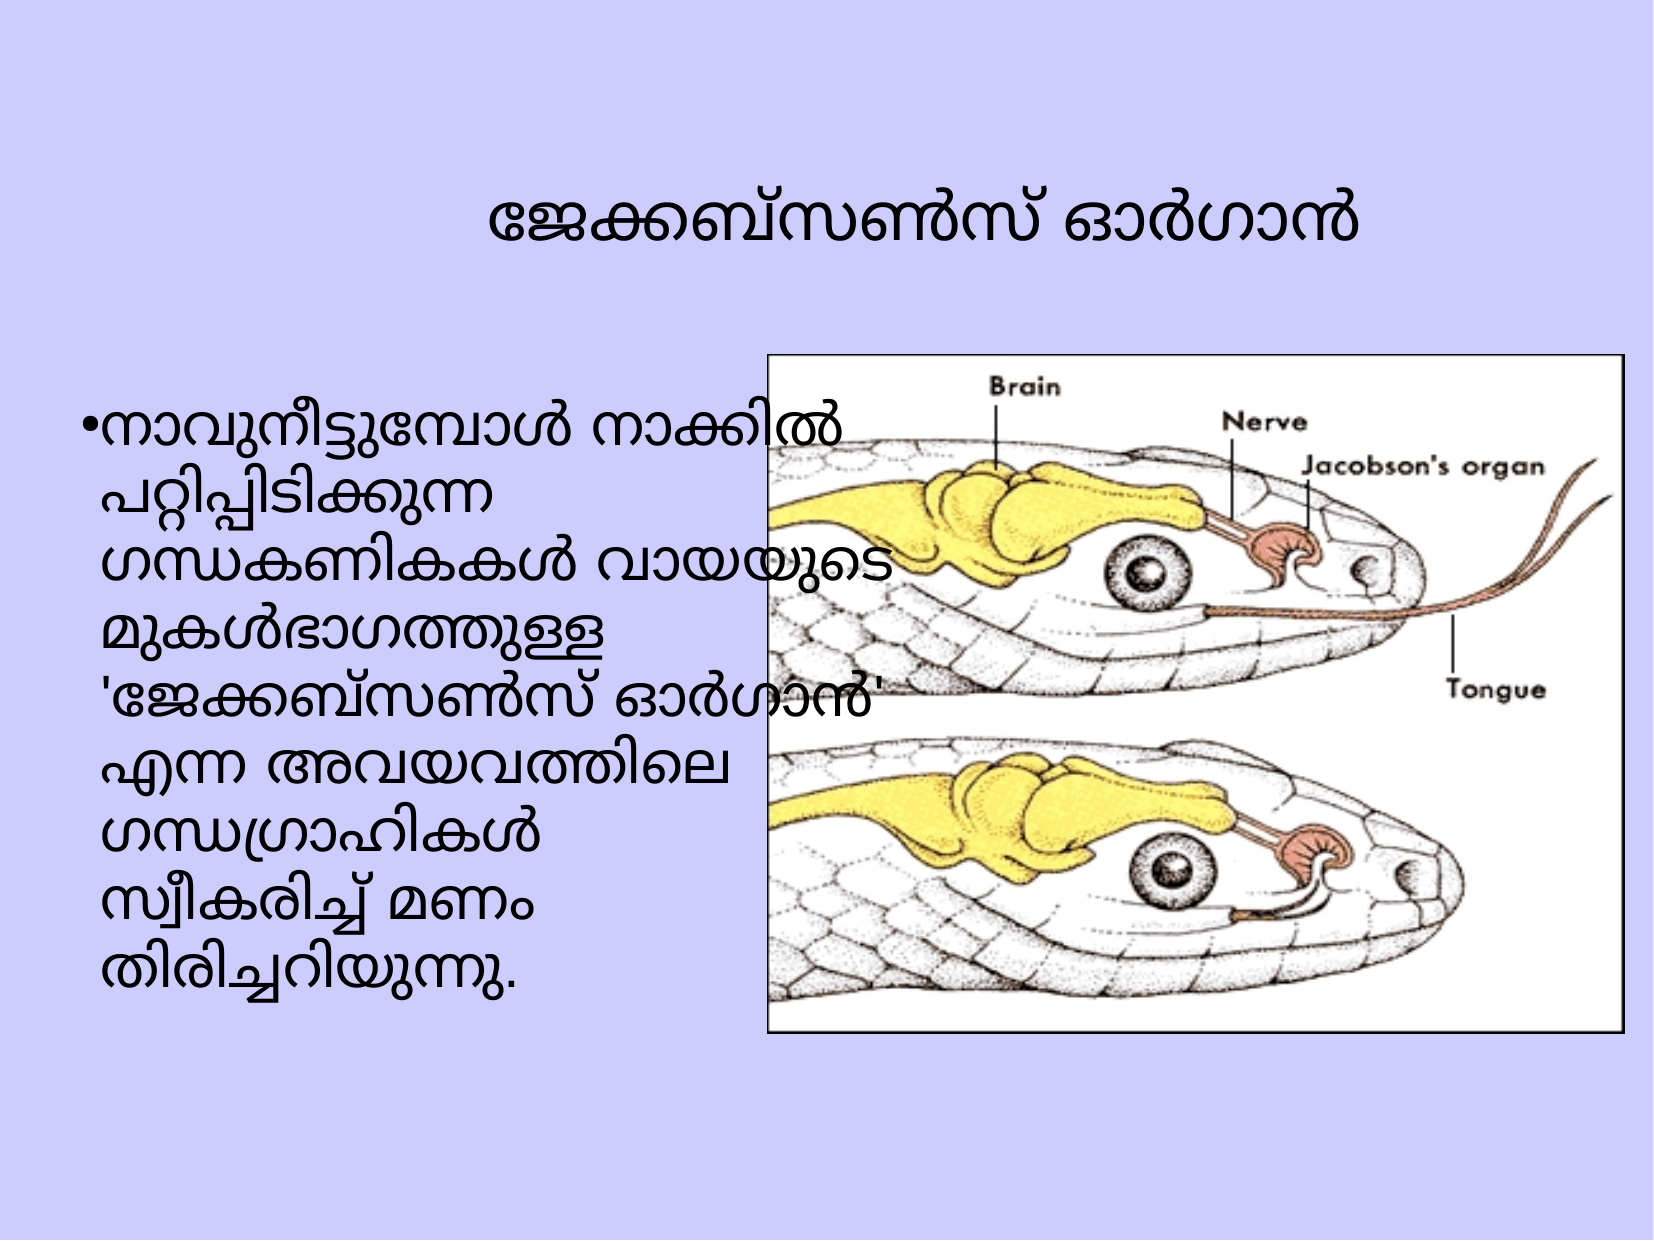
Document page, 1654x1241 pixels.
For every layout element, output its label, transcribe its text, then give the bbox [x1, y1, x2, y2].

text_box ജേക്കബ്സണ്‍സ് ഓര്‍ഗാന്‍ [472, 124, 1209, 266]
picture [767, 551, 780, 575]
picture [767, 354, 1625, 1034]
text_box നാവുനീട്ടുമ്പോള്‍ നാക്കില്‍ പറ്റിപ്പിടിക്കുന്ന ഗന്ധകണികകള്‍ വായയുടെ മുകള്‍ഭാഗത്തുള്ള 'ജേക്കബ്സണ്‍സ് ഓര്‍ഗാന്‍' എന്ന അവയവത്തിലെ ഗന്ധഗ്രാഹികള്‍ സ്വീകരിച്ച് മണം തിരിച്ചറിയുന്നു. [65, 383, 745, 1009]
